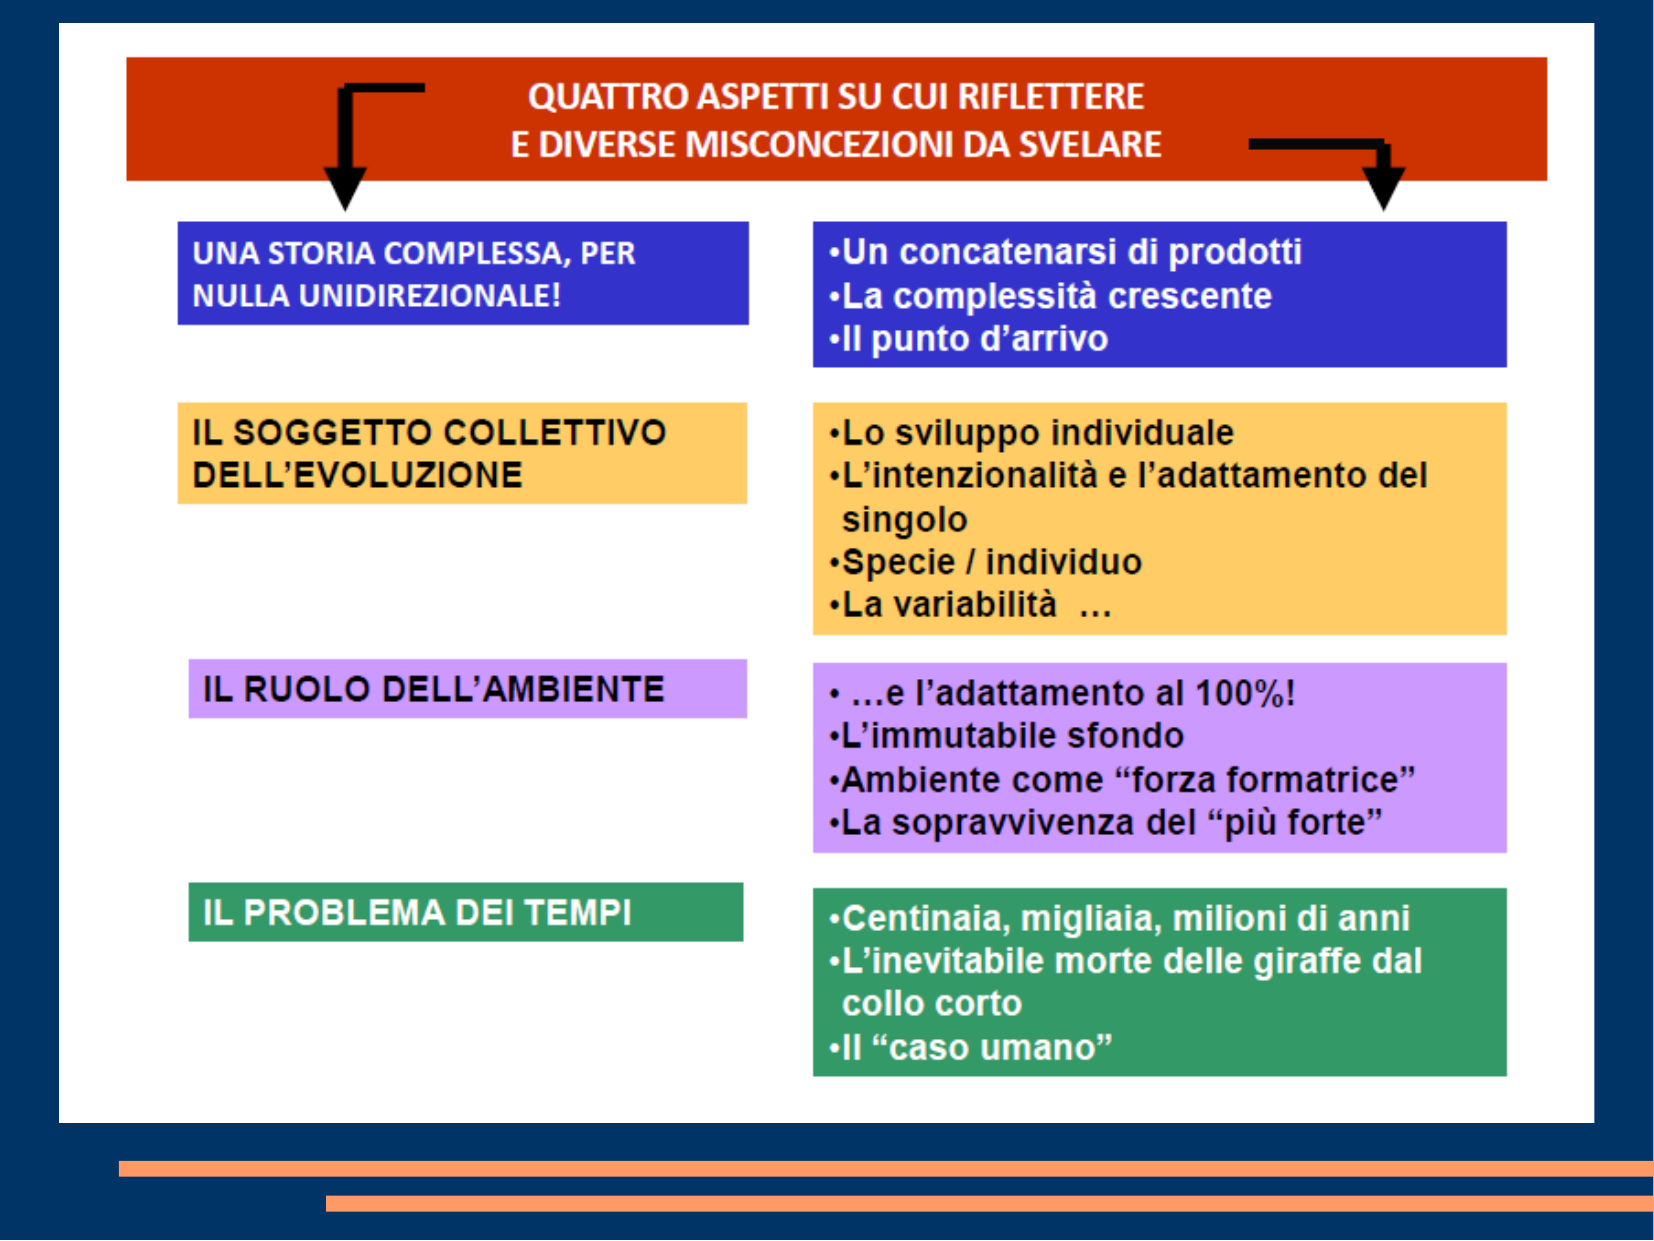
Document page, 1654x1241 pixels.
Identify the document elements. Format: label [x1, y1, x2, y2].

picture [59, 23, 1595, 1123]
